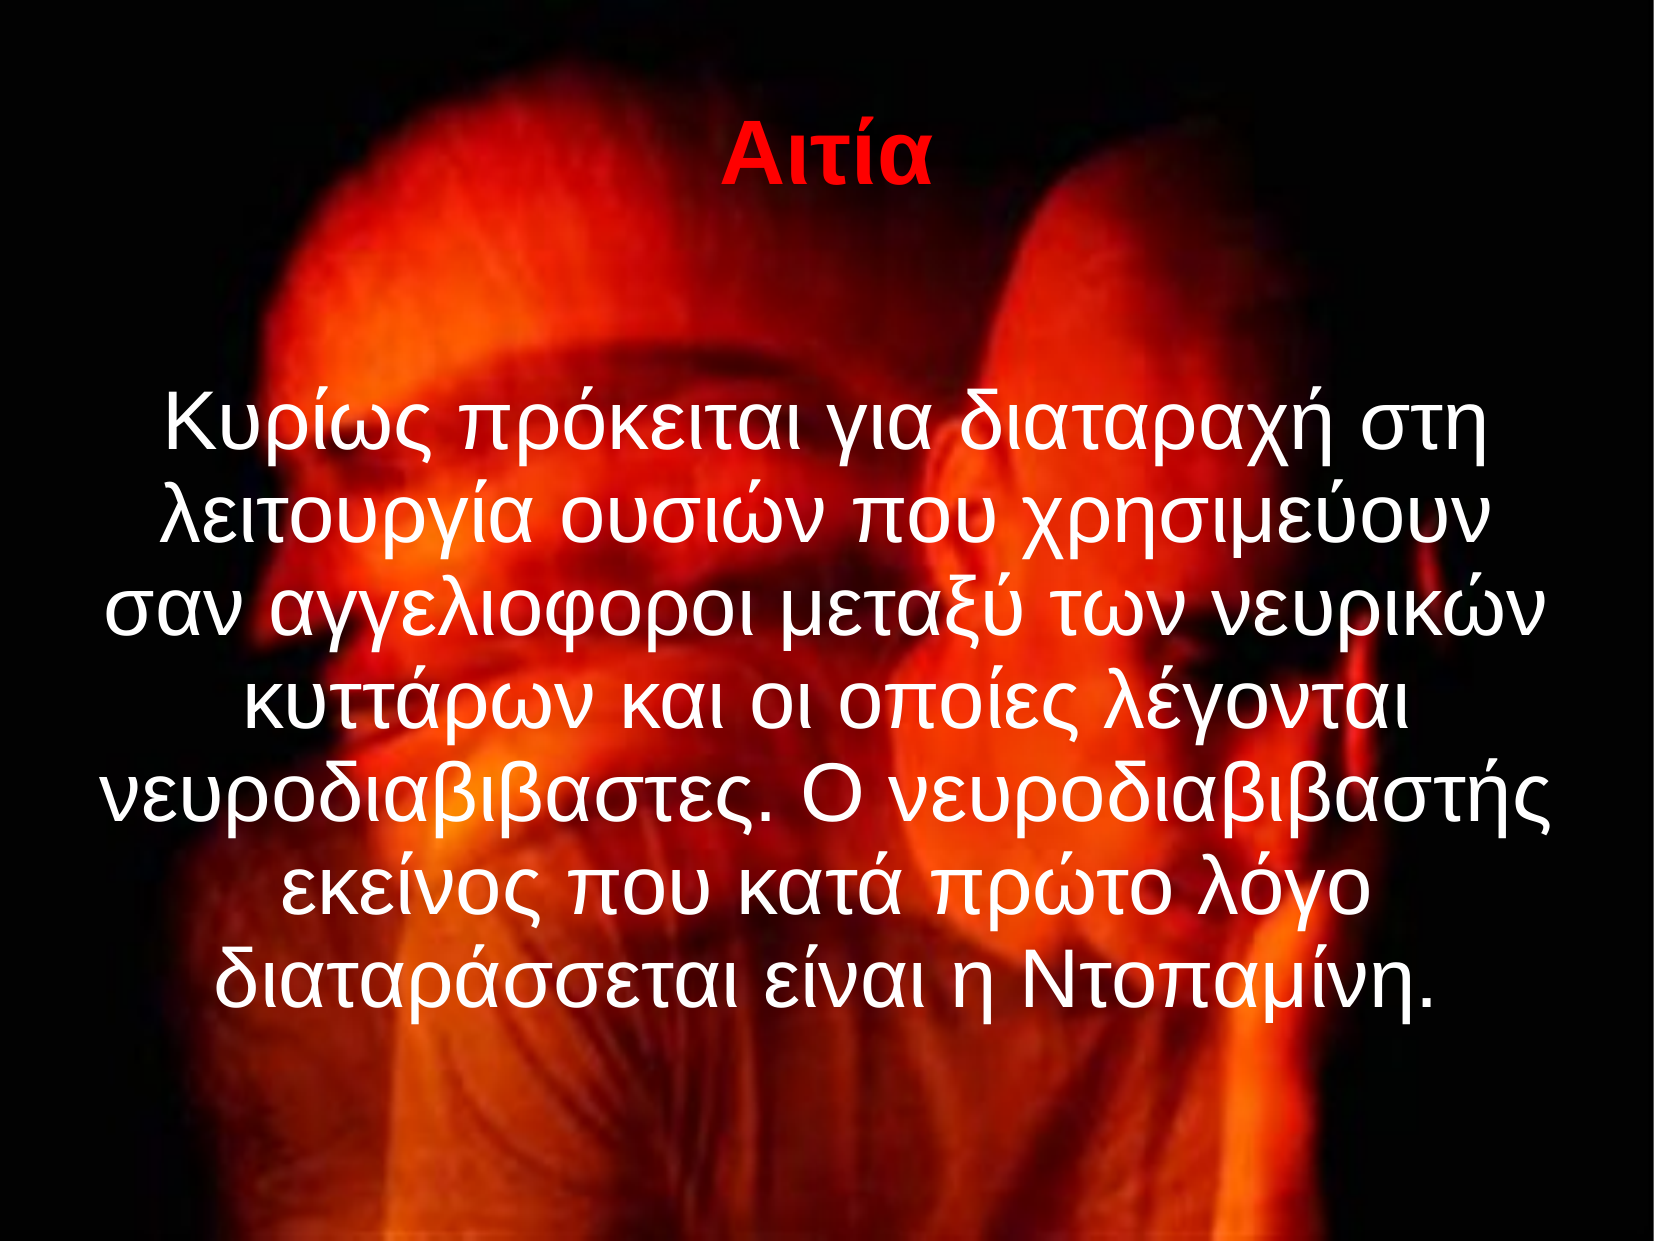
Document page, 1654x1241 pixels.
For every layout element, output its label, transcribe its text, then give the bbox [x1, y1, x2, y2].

picture [0, 0, 1654, 1241]
subtitle Κυρίως πρόκειται για διαταραχή στη λειτουργία ουσιών που χρησιμεύουν σαν αγγελιοφοροι μεταξύ των νευρικών κυττάρων και οι οποίες λέγονται νευροδιαβιβαστες. Ο νευροδιαβιβαστής εκείνος που κατά πρώτο λόγο διαταράσσεται είναι η Ντοπαμίνη. [82, 290, 1571, 1109]
title Αιτία [82, 56, 1571, 250]
